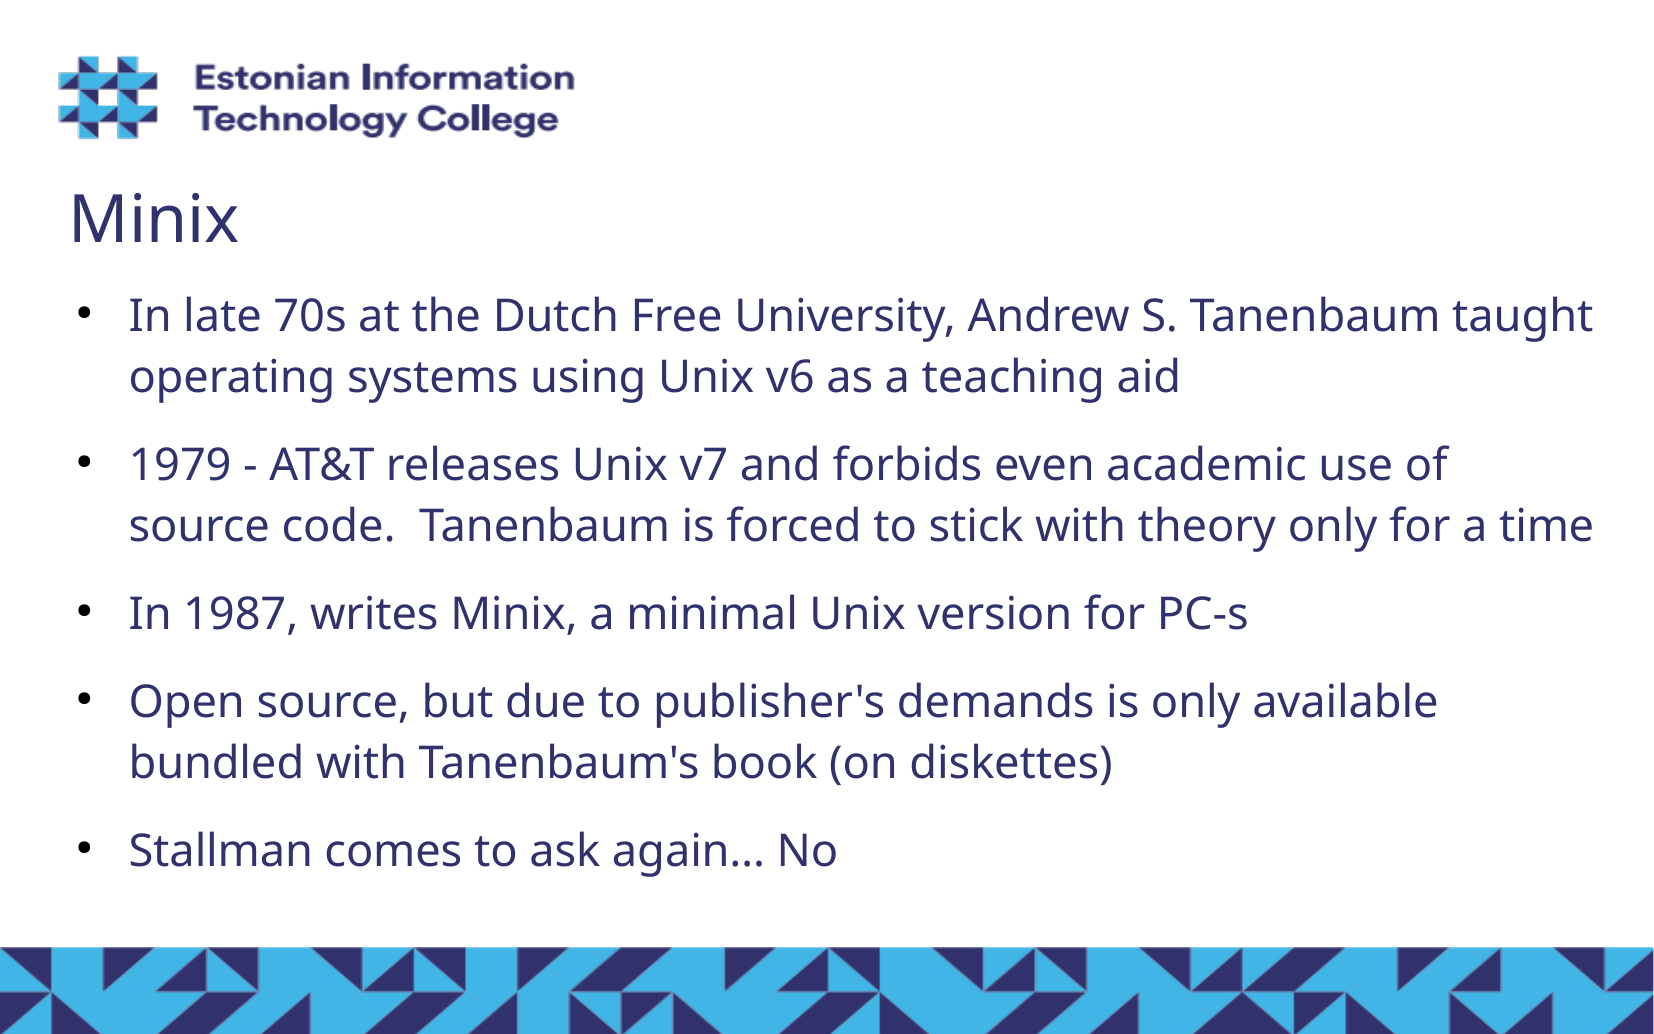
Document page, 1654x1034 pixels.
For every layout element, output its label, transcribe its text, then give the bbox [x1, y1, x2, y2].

list In late 70s at the Dutch Free University, Andrew S. Tanenbaum taught operating systems using Unix v6 as a teaching aid 1979 - AT&T releases Unix v7 and forbids even academic use of source code. Tanenbaum is forced to stick with theory only for a time In 1987, writes Minix, a minimal Unix version for PC-s Open source, but due to publisher's demands is only available bundled with Tanenbaum's book (on diskettes) Stallman comes to ask again… No [59, 283, 1595, 936]
title Minix [68, 147, 1536, 283]
